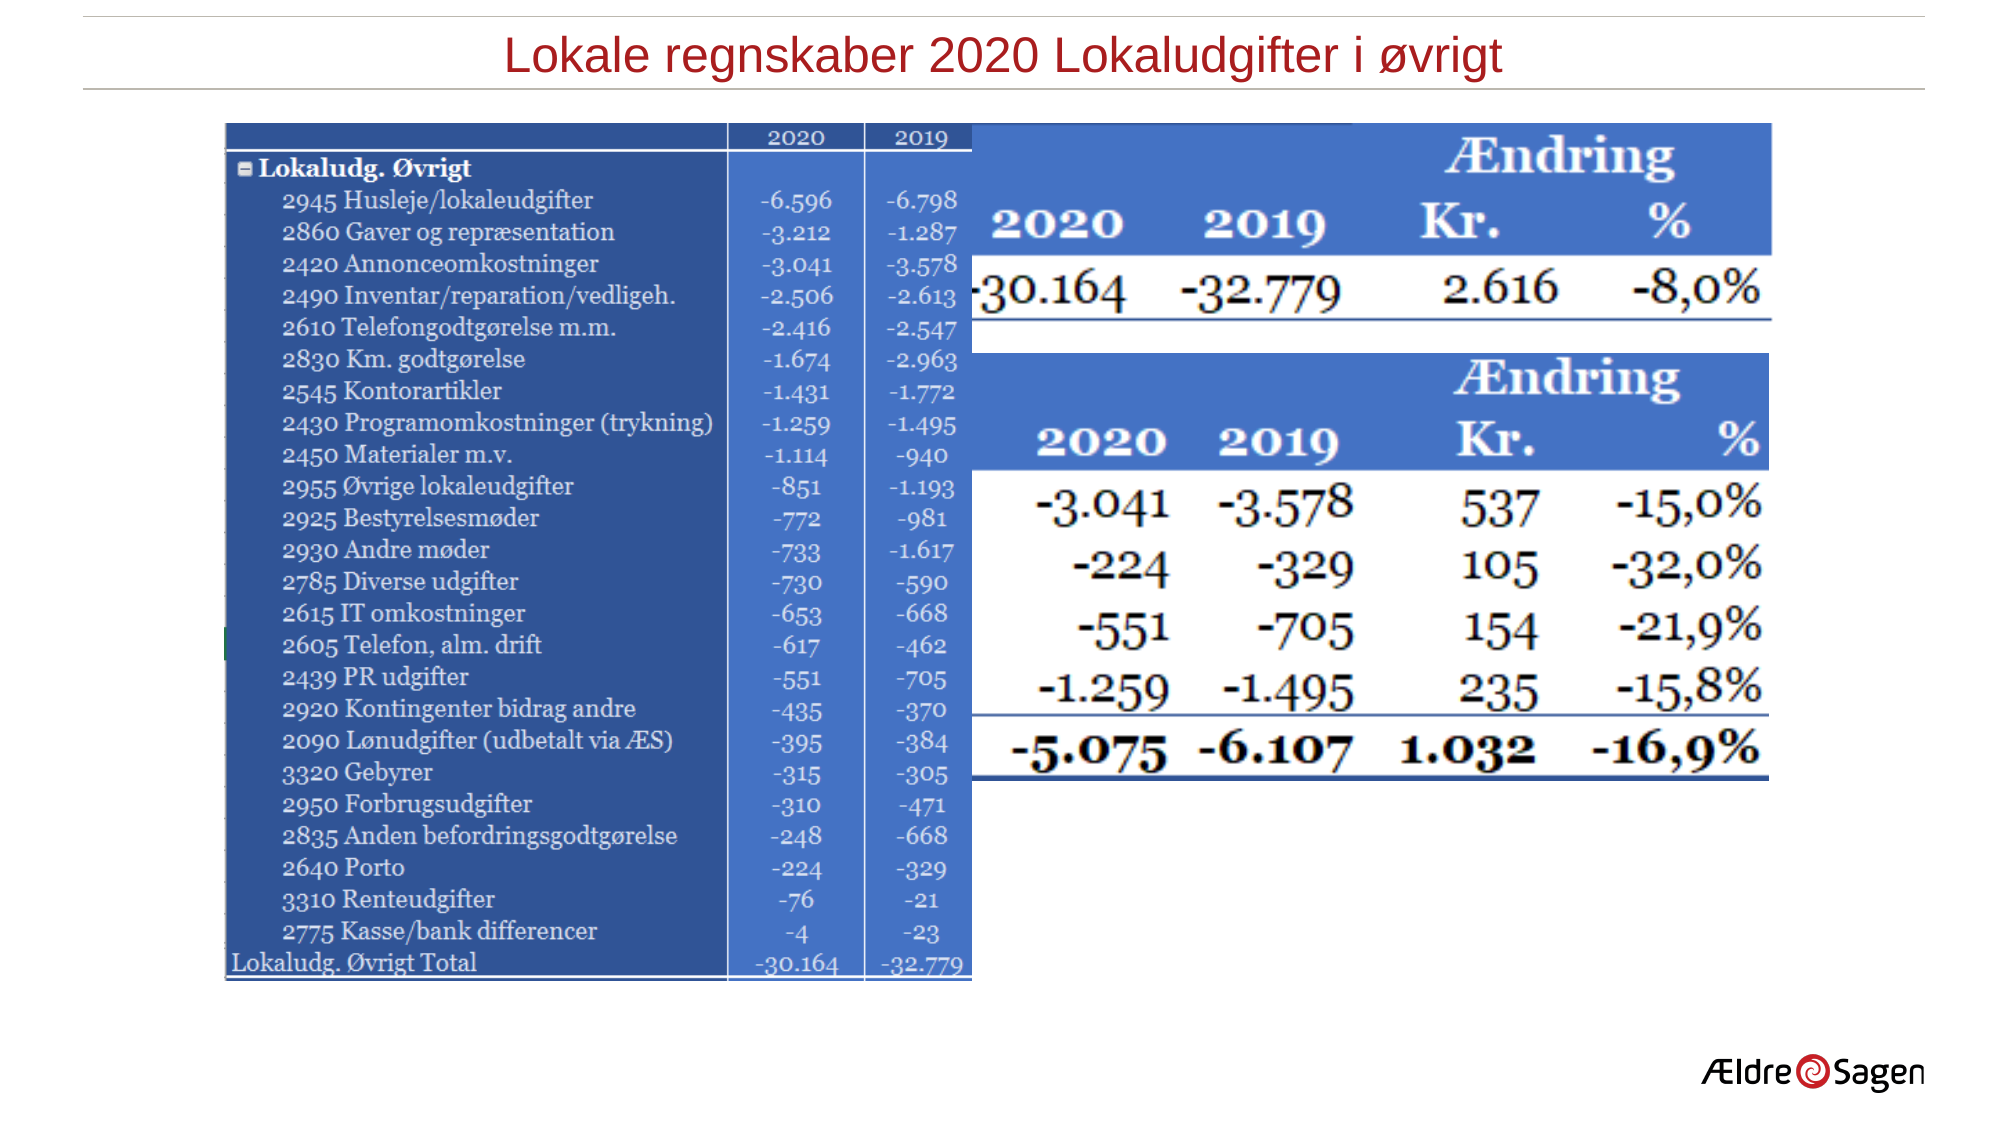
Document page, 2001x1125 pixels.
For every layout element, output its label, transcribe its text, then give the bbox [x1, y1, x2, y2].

text_box Lokale regnskaber 2020 Lokaludgifter i øvrigt [82, 14, 1925, 92]
picture [224, 123, 1775, 981]
text_box [56, 123, 1925, 1125]
